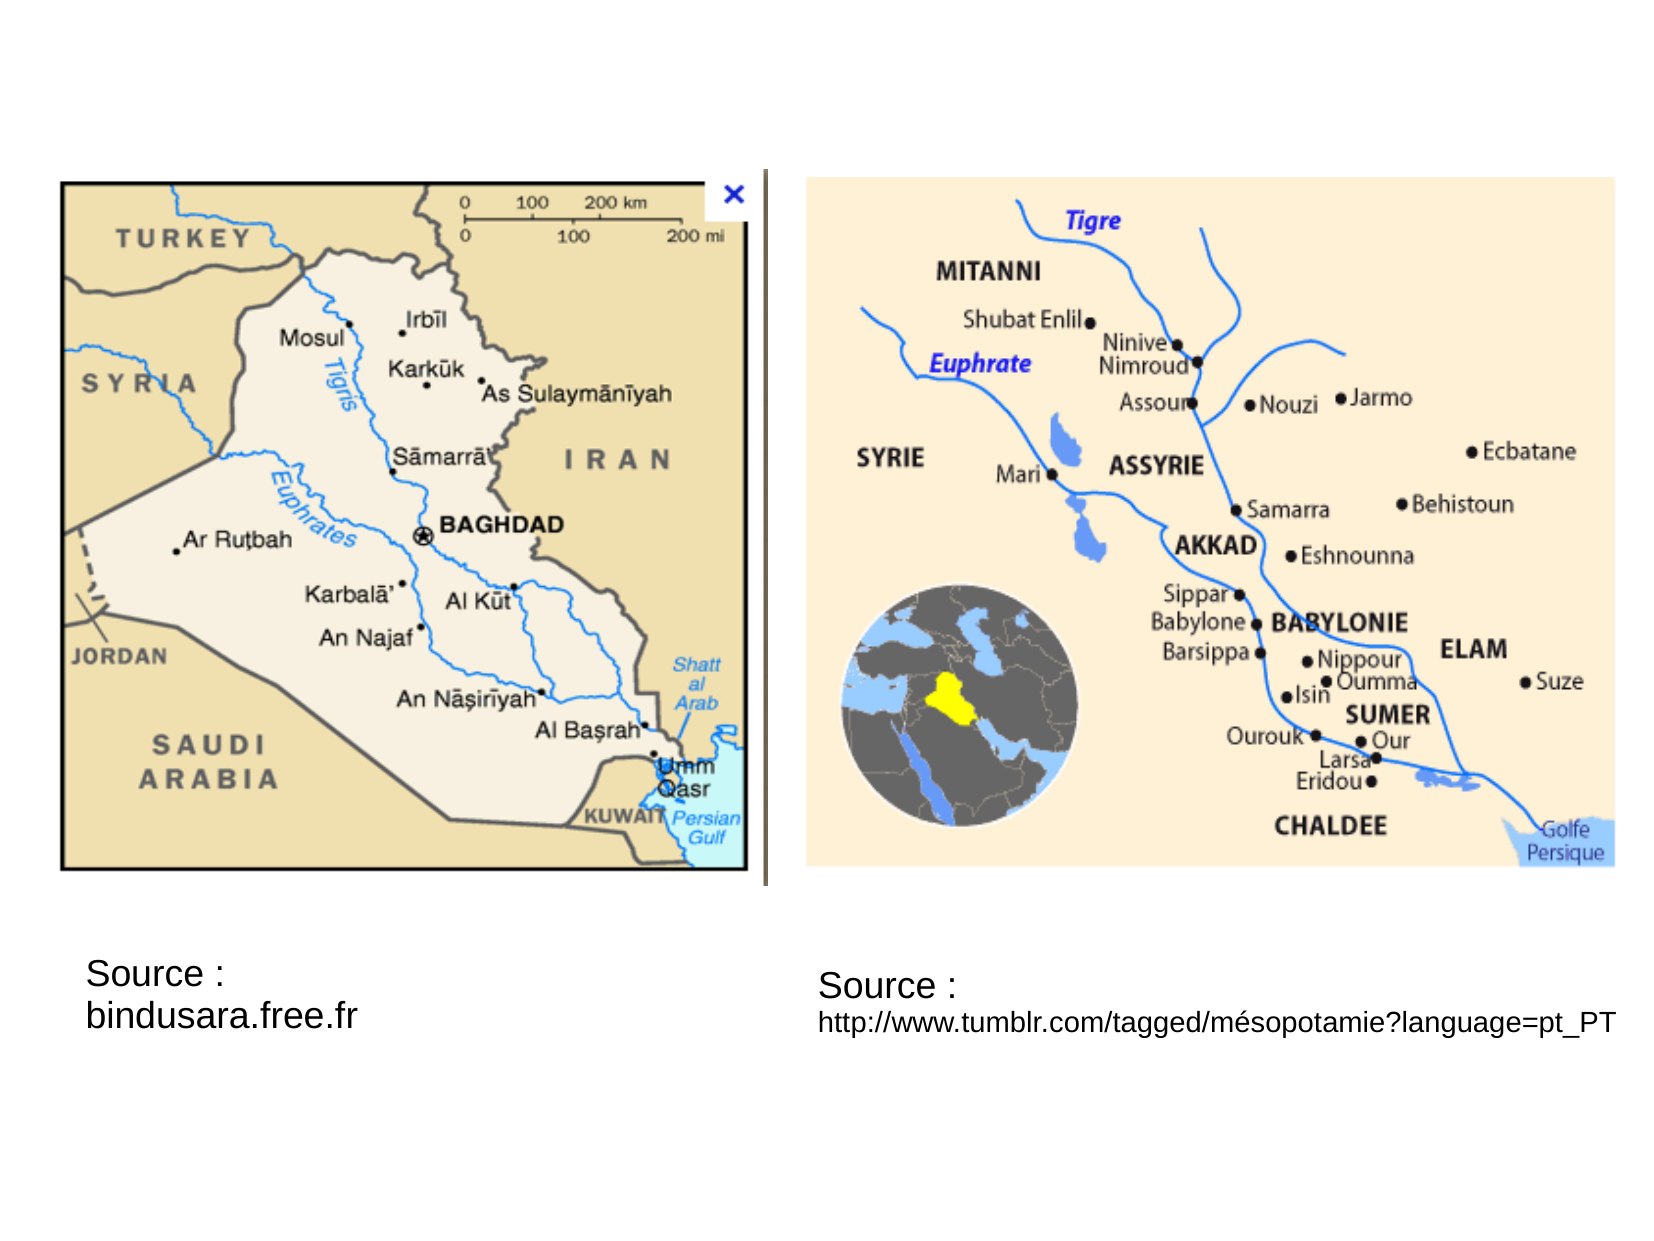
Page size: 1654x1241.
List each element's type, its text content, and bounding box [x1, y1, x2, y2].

text_box Source : bindusara.free.fr [70, 944, 374, 1044]
picture [47, 169, 768, 886]
picture [803, 177, 1619, 875]
text_box Source : http://www.tumblr.com/tagged/mésopotamie?language=pt_PT [803, 956, 1630, 1047]
